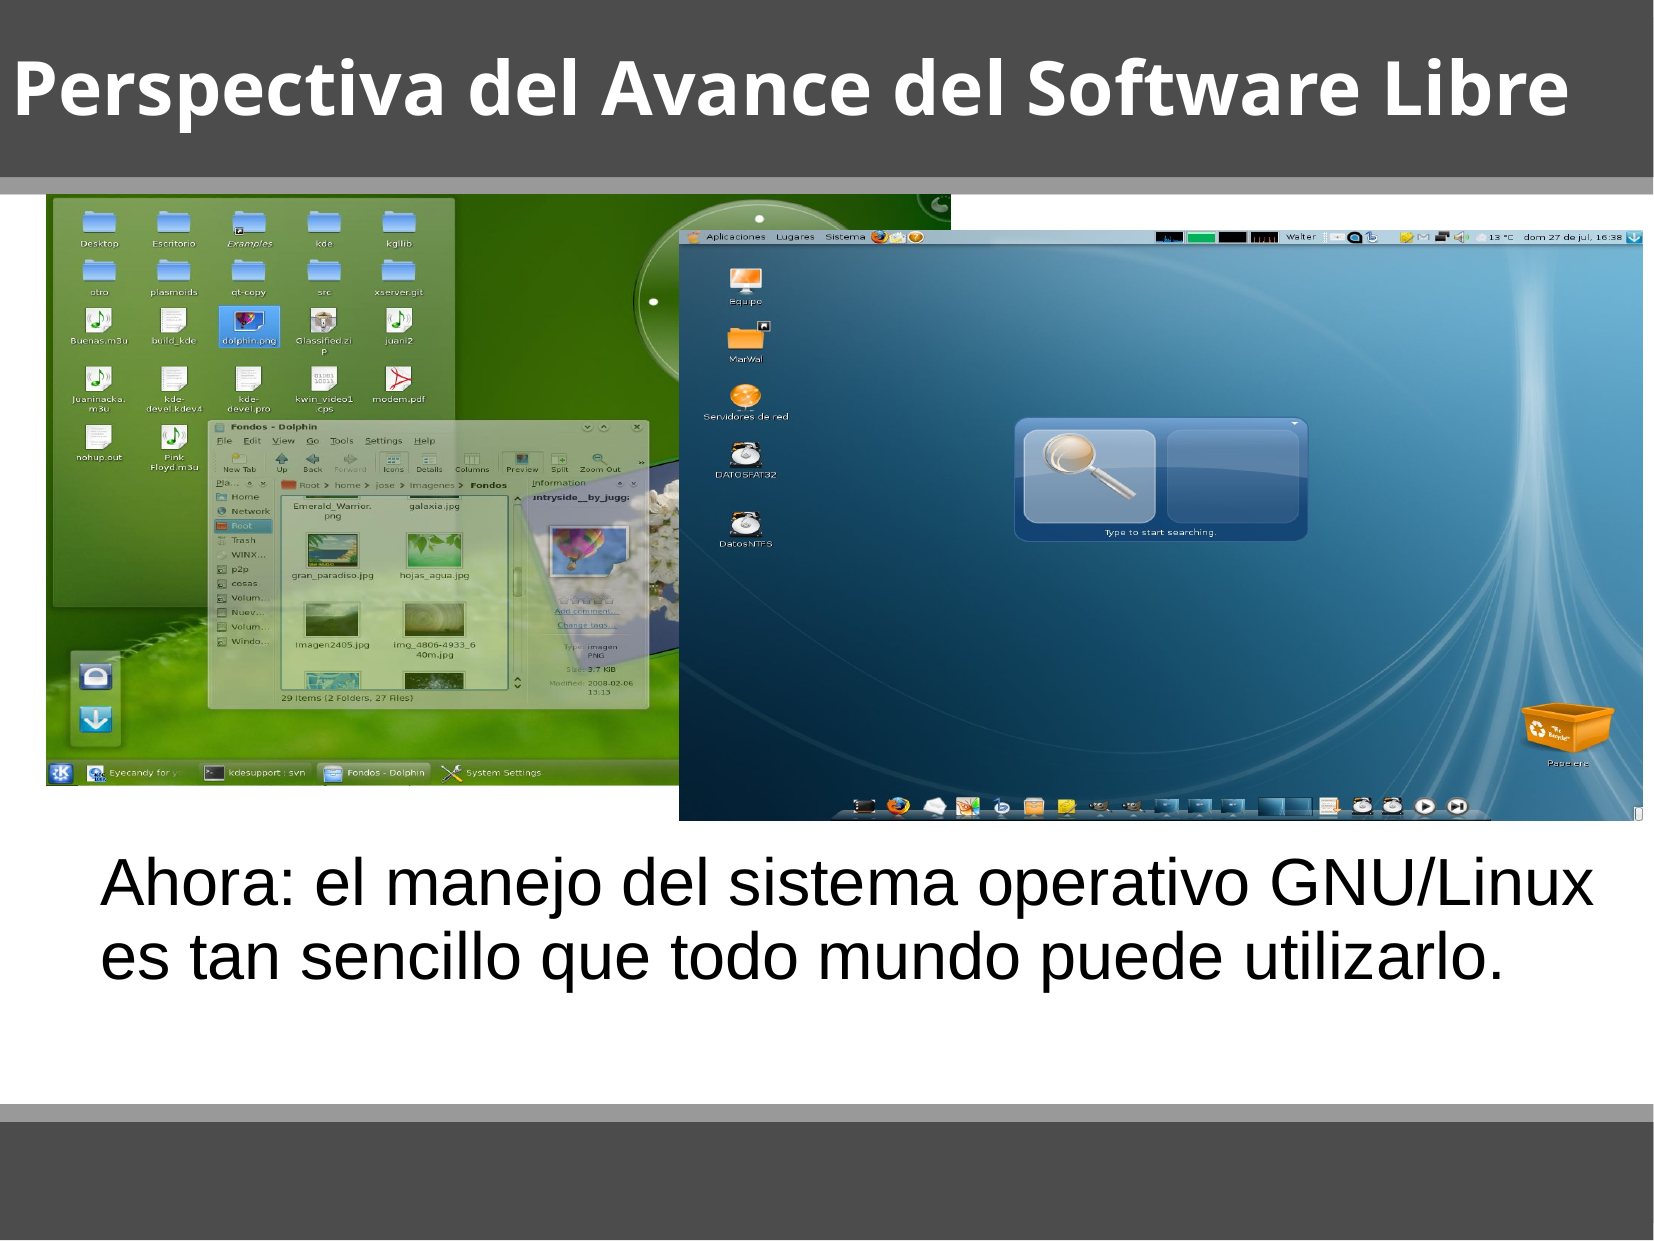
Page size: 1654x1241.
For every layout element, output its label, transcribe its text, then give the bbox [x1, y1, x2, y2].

title Perspectiva del Avance del Software Libre [11, 15, 1654, 158]
list Ahora: el manejo del sistema operativo GNU/Linux es tan sencillo que todo mundo puede utilizarlo. [29, 844, 1625, 1028]
picture [46, 194, 1643, 821]
